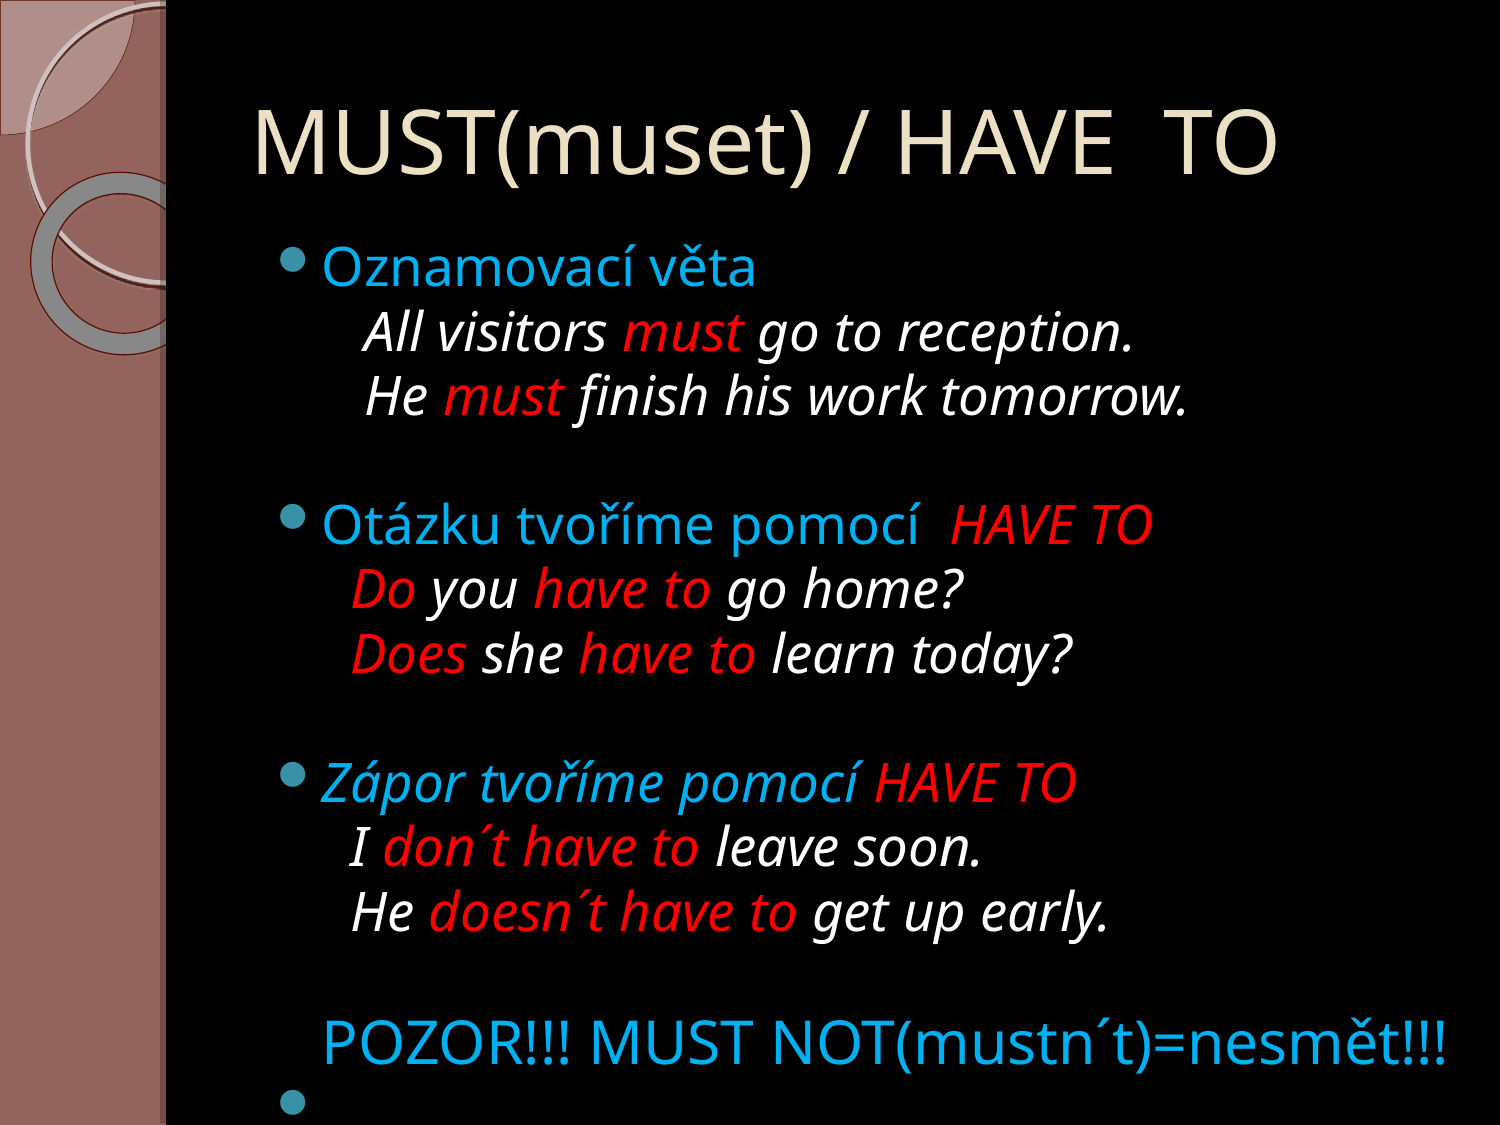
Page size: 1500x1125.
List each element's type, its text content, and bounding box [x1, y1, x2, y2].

list Oznamovací věta All visitors must go to reception. He must finish his work tomorrow. Otázku tvoříme pomocí HAVE TO Do you have to go home? Does she have to learn today? Zápor tvoříme pomocí HAVE TO I don´t have to leave soon. He doesn´t have to get up early. POZOR!!! MUST NOT(mustn´t)=nesmět!!! [235, 237, 1466, 1125]
title MUST(muset) / HAVE TO [235, 45, 1466, 233]
